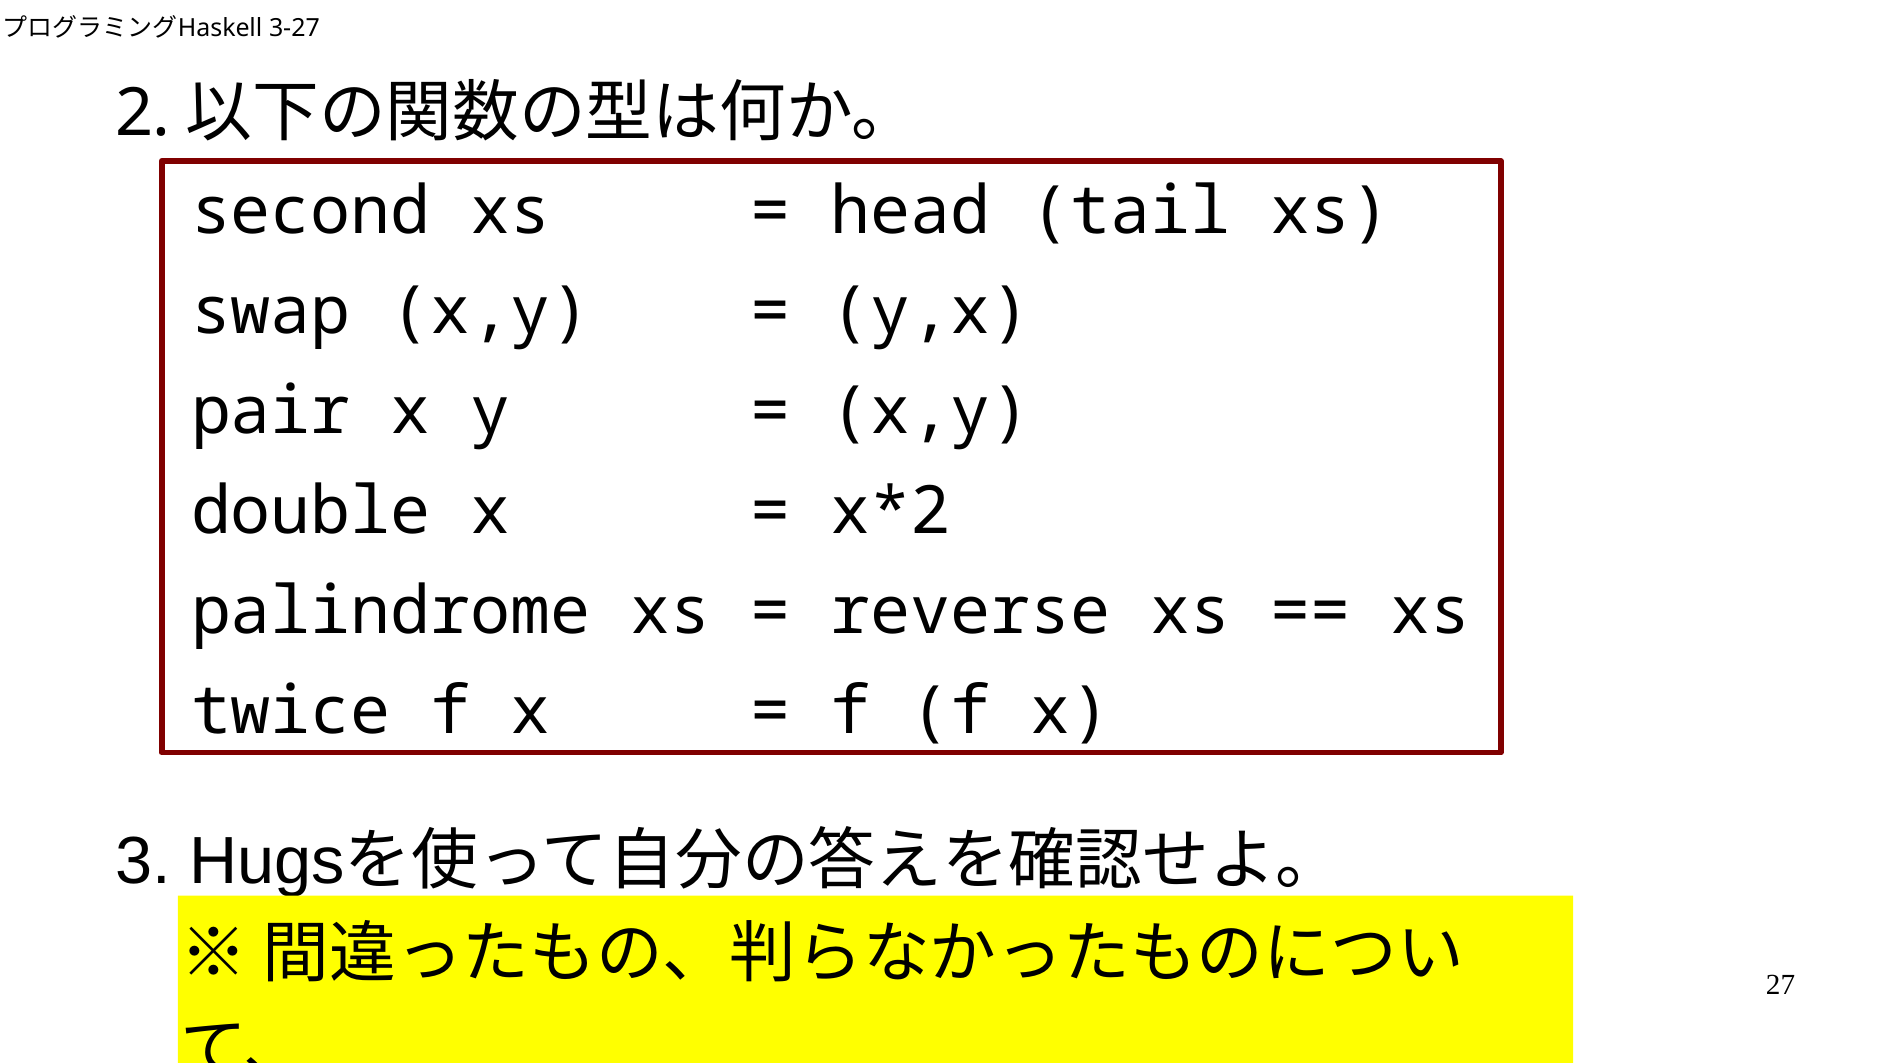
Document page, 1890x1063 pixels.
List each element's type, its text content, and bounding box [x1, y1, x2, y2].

list 以下の関数の型は何か。 [94, 54, 1796, 128]
text_box second xs = head (tail xs) swap (x,y) = (y,x) pair x y = (x,y) double x = x*2 palindrome xs = reverse xs == xs twice f x = f (f x) [161, 160, 1501, 753]
text_box ※ 間違ったもの、判らなかったものについて、 なぜそうなるのか再検討せよ。 [177, 895, 1574, 1036]
list Hugsを使って自分の答えを確認せよ。 [94, 803, 1796, 884]
